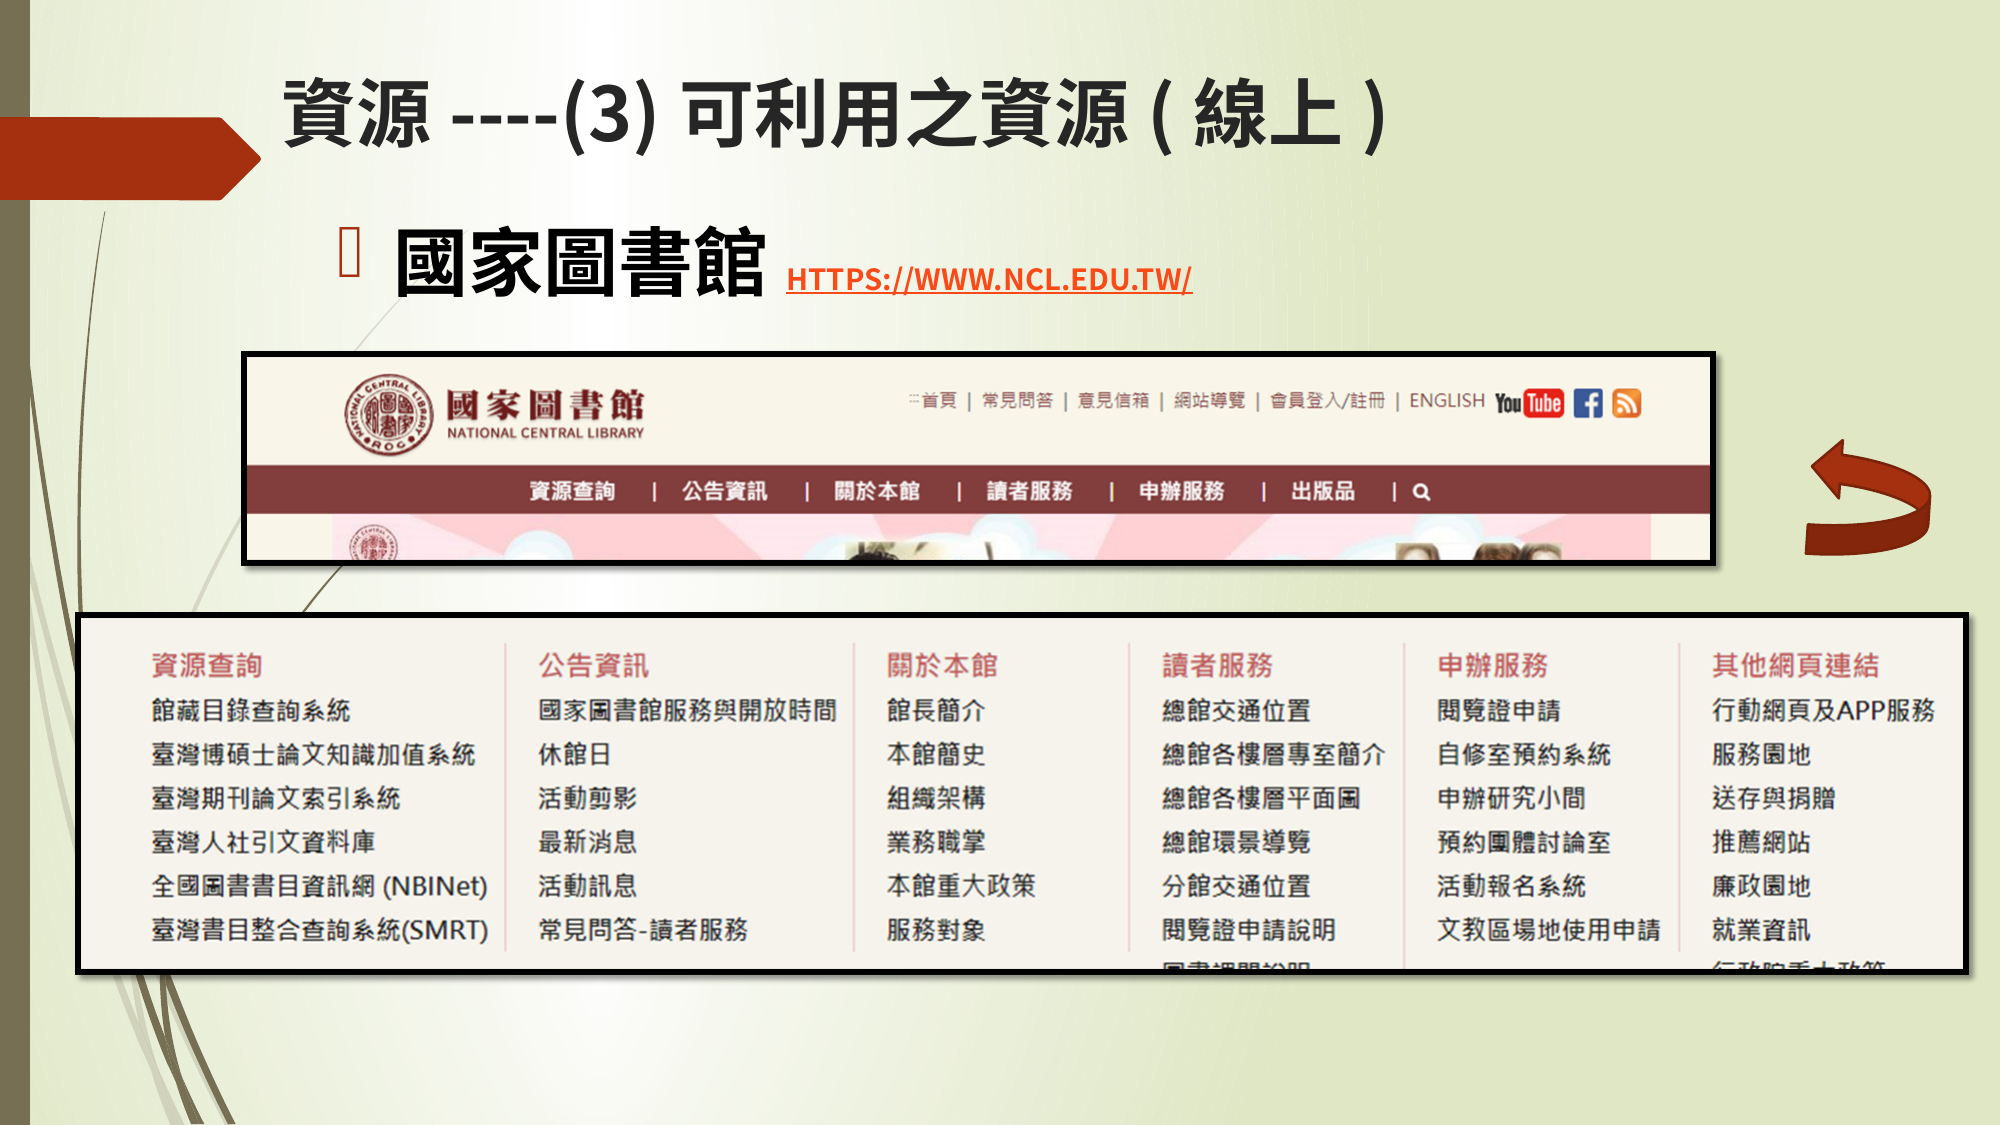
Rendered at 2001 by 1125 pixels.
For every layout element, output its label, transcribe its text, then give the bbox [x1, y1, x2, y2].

text_box [1805, 440, 1931, 555]
list 國家圖書館https://www.ncl.edu.tw/ [322, 207, 1785, 608]
picture [237, 347, 1729, 579]
title 資源----(3)可利用之資源(線上) [266, 59, 1729, 270]
picture [71, 608, 1982, 988]
